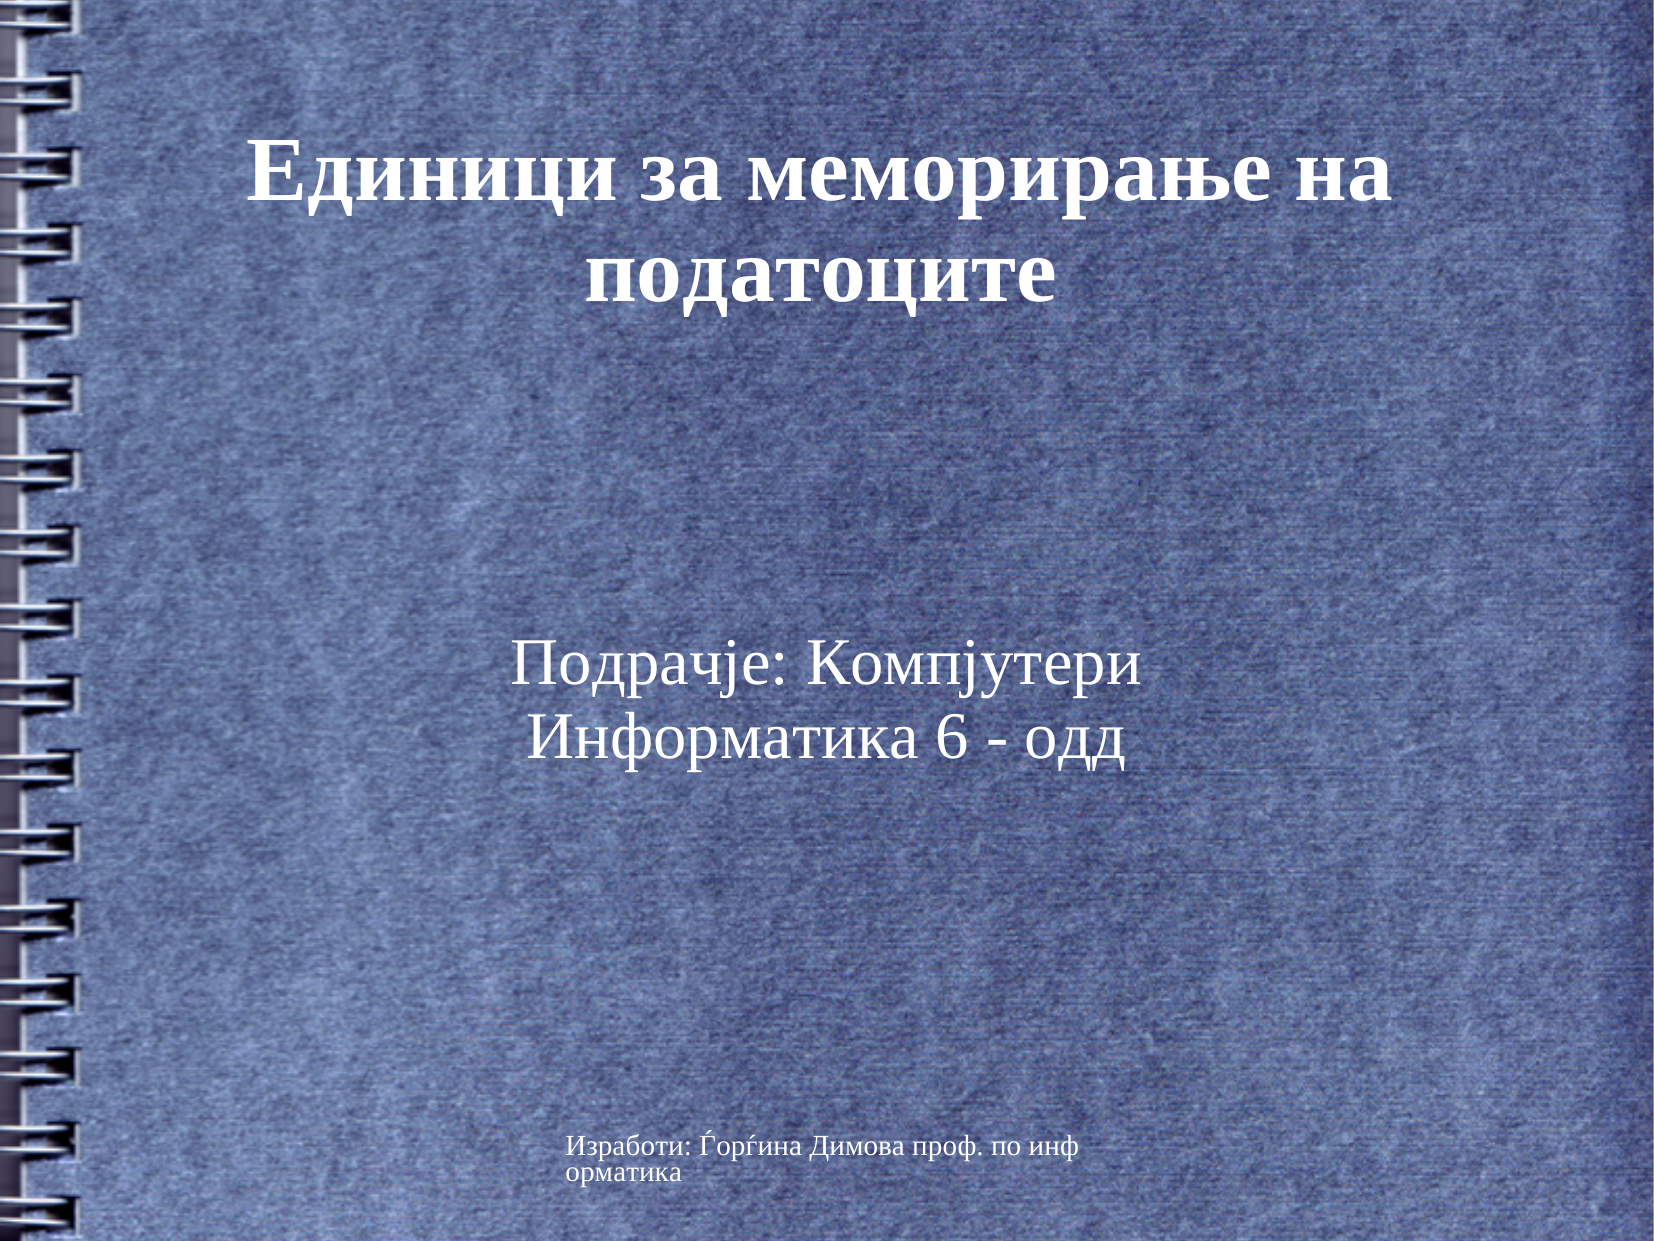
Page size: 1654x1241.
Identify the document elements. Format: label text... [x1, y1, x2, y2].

subtitle Подрачје: Компјутери Информатика 6 - одд [82, 297, 1571, 1102]
title Единици за меморирање на податоците [76, 118, 1565, 322]
picture [0, 0, 1654, 1241]
